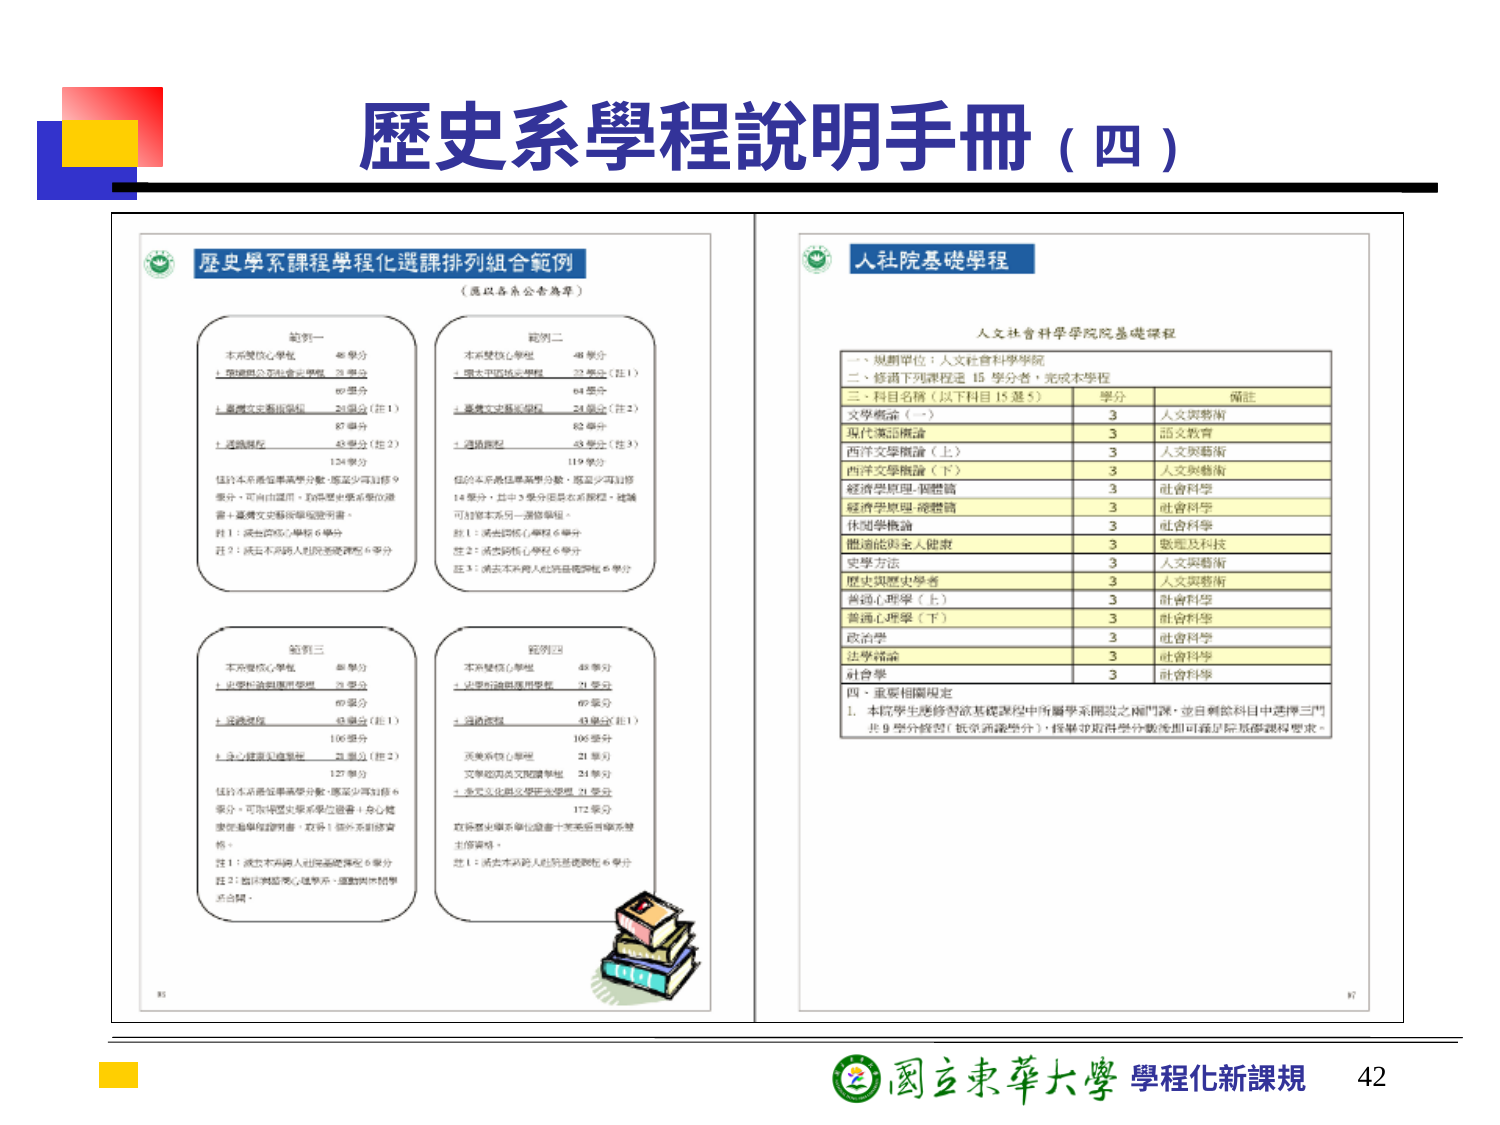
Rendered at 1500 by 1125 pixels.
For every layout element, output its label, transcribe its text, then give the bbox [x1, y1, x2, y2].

title 歷史系學程說明手冊(四) [174, 75, 1369, 188]
text_box 42 [1342, 1050, 1468, 1101]
picture [111, 213, 1403, 1023]
